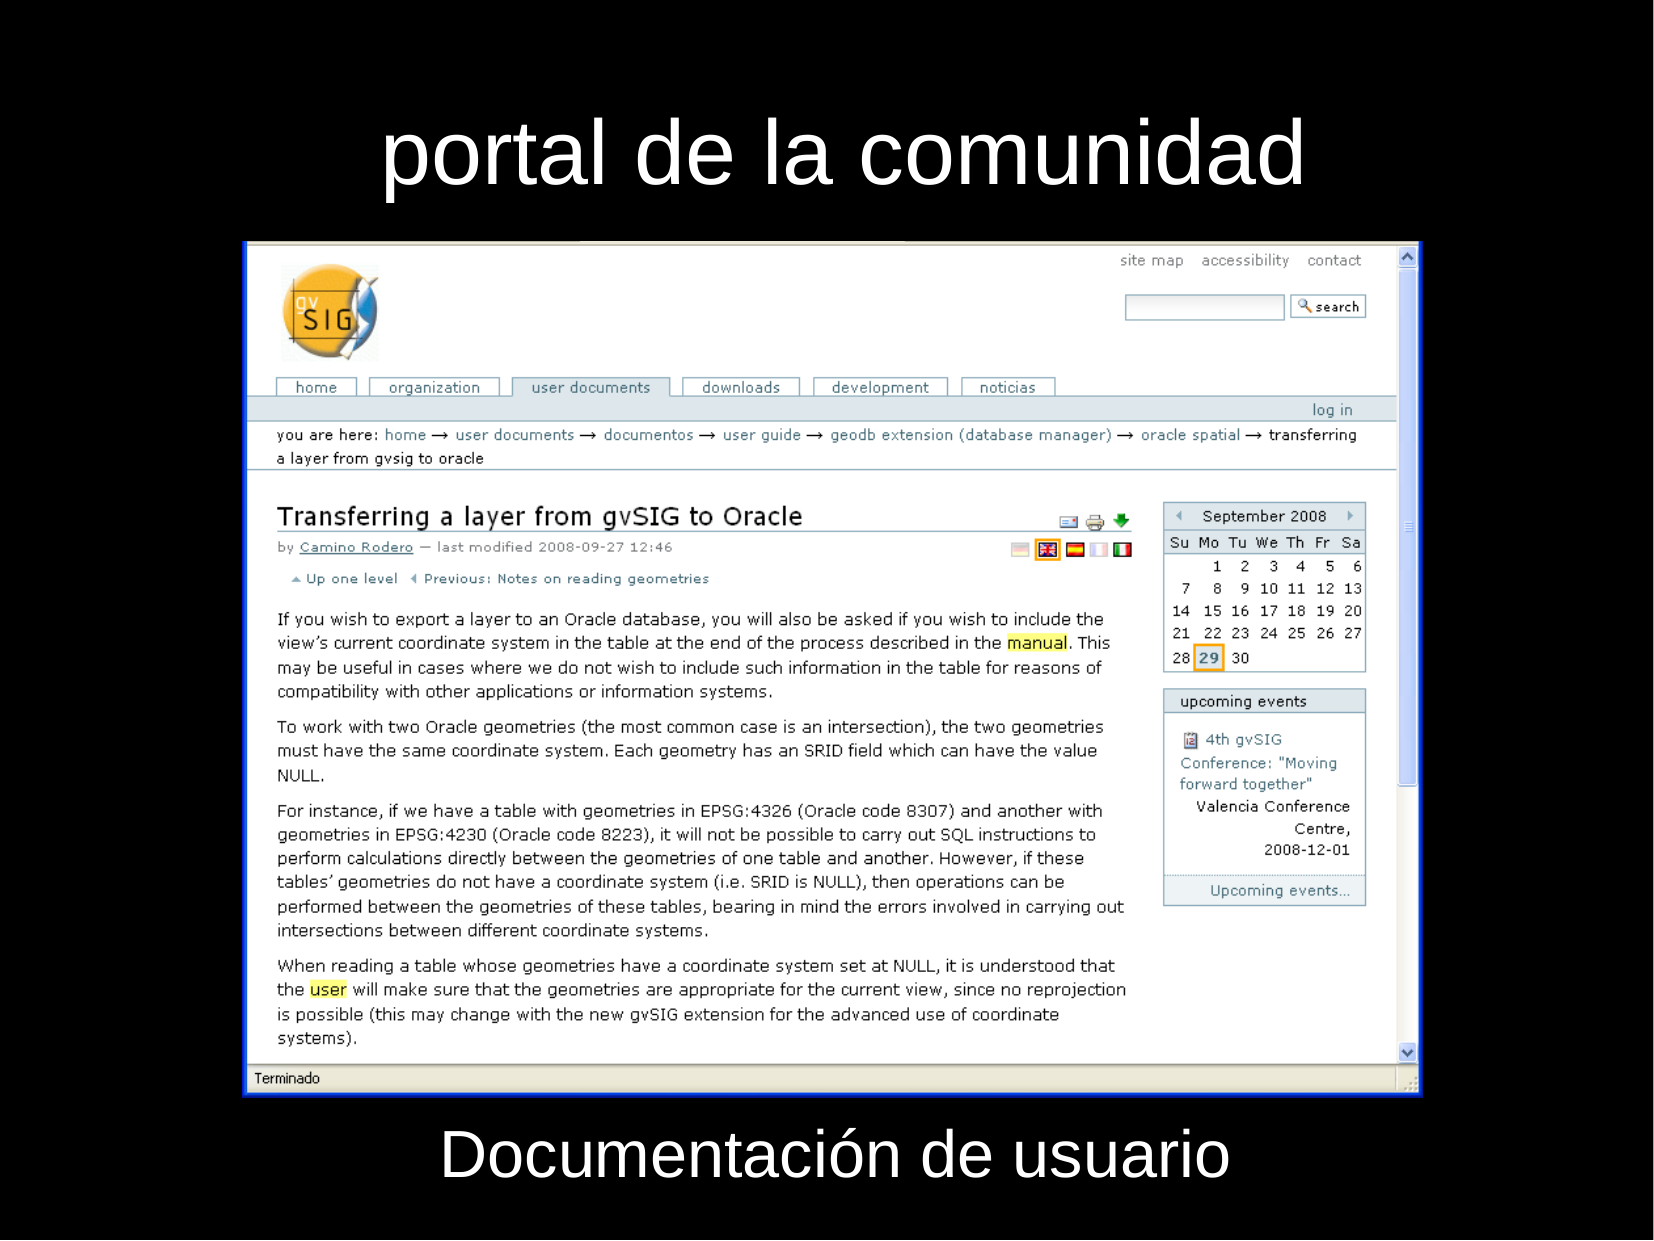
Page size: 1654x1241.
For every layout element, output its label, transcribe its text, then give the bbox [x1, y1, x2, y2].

title portal de la comunidad [82, 49, 1571, 257]
list Documentación de usuario [82, 1116, 1571, 1211]
picture [242, 241, 1424, 1098]
